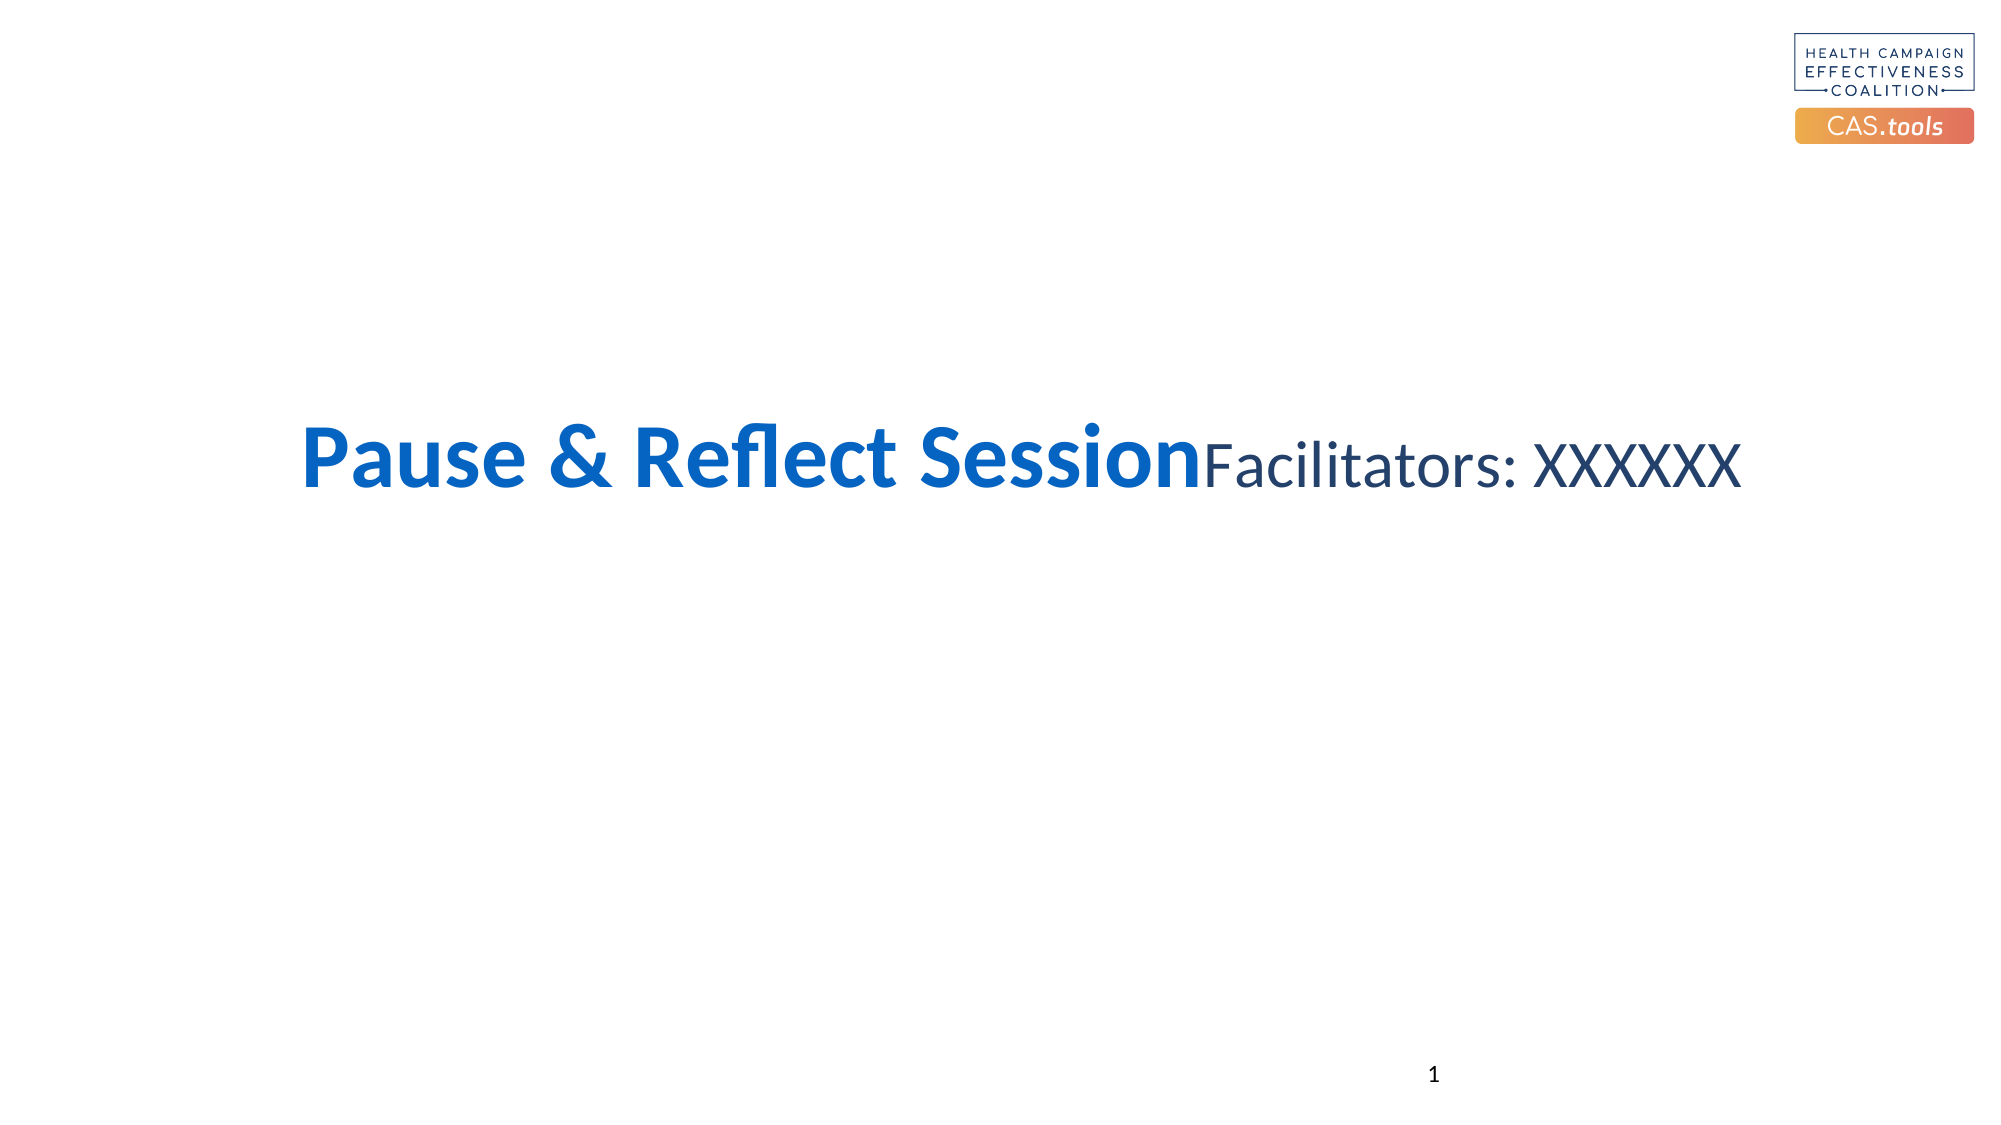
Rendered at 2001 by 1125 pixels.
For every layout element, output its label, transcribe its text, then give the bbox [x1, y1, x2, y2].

title Pause & Reflect Session Facilitators: XXXXXX [159, 86, 1885, 829]
slide_number 1 [1412, 1042, 1863, 1103]
picture [1776, 22, 1993, 156]
